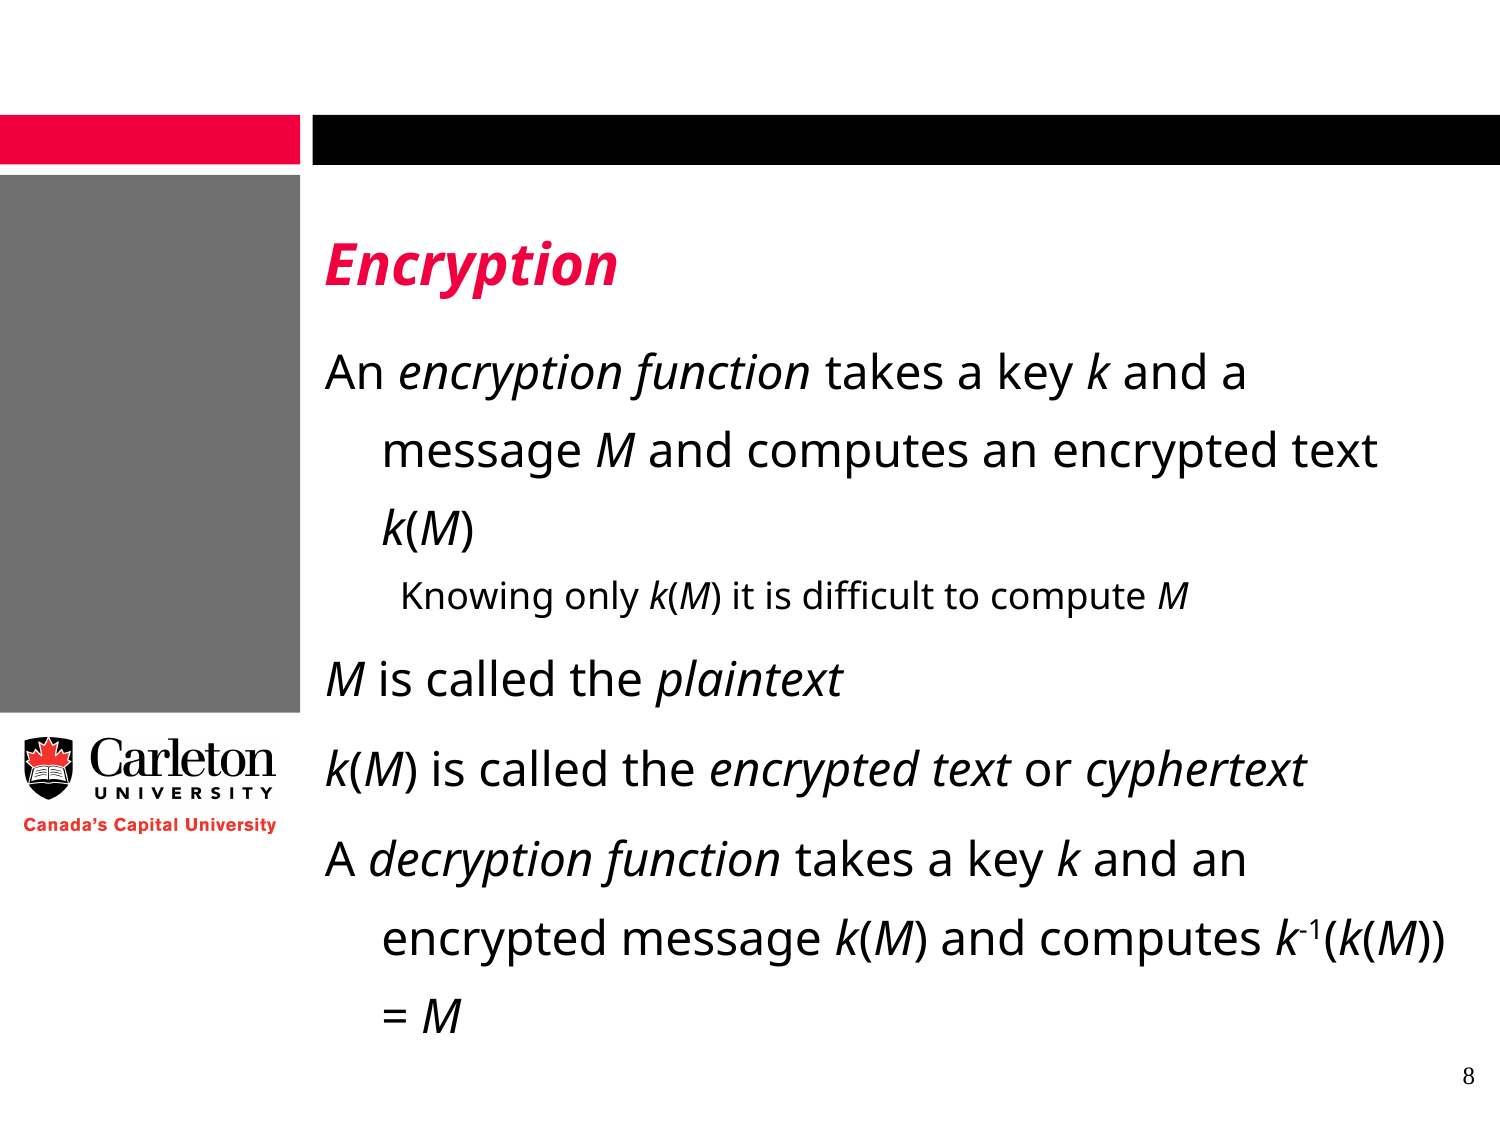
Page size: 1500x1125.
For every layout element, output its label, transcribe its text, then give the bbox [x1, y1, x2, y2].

title Encryption [324, 194, 1450, 324]
list An encryption function takes a key k and a message M and computes an encrypted text k(M) Knowing only k(M) it is difficult to compute M M is called the plaintext k(M) is called the encrypted text or cyphertext A decryption function takes a key k and an encrypted message k(M) and computes k-1(k(M)) = M [324, 324, 1450, 1036]
picture [24, 737, 276, 834]
